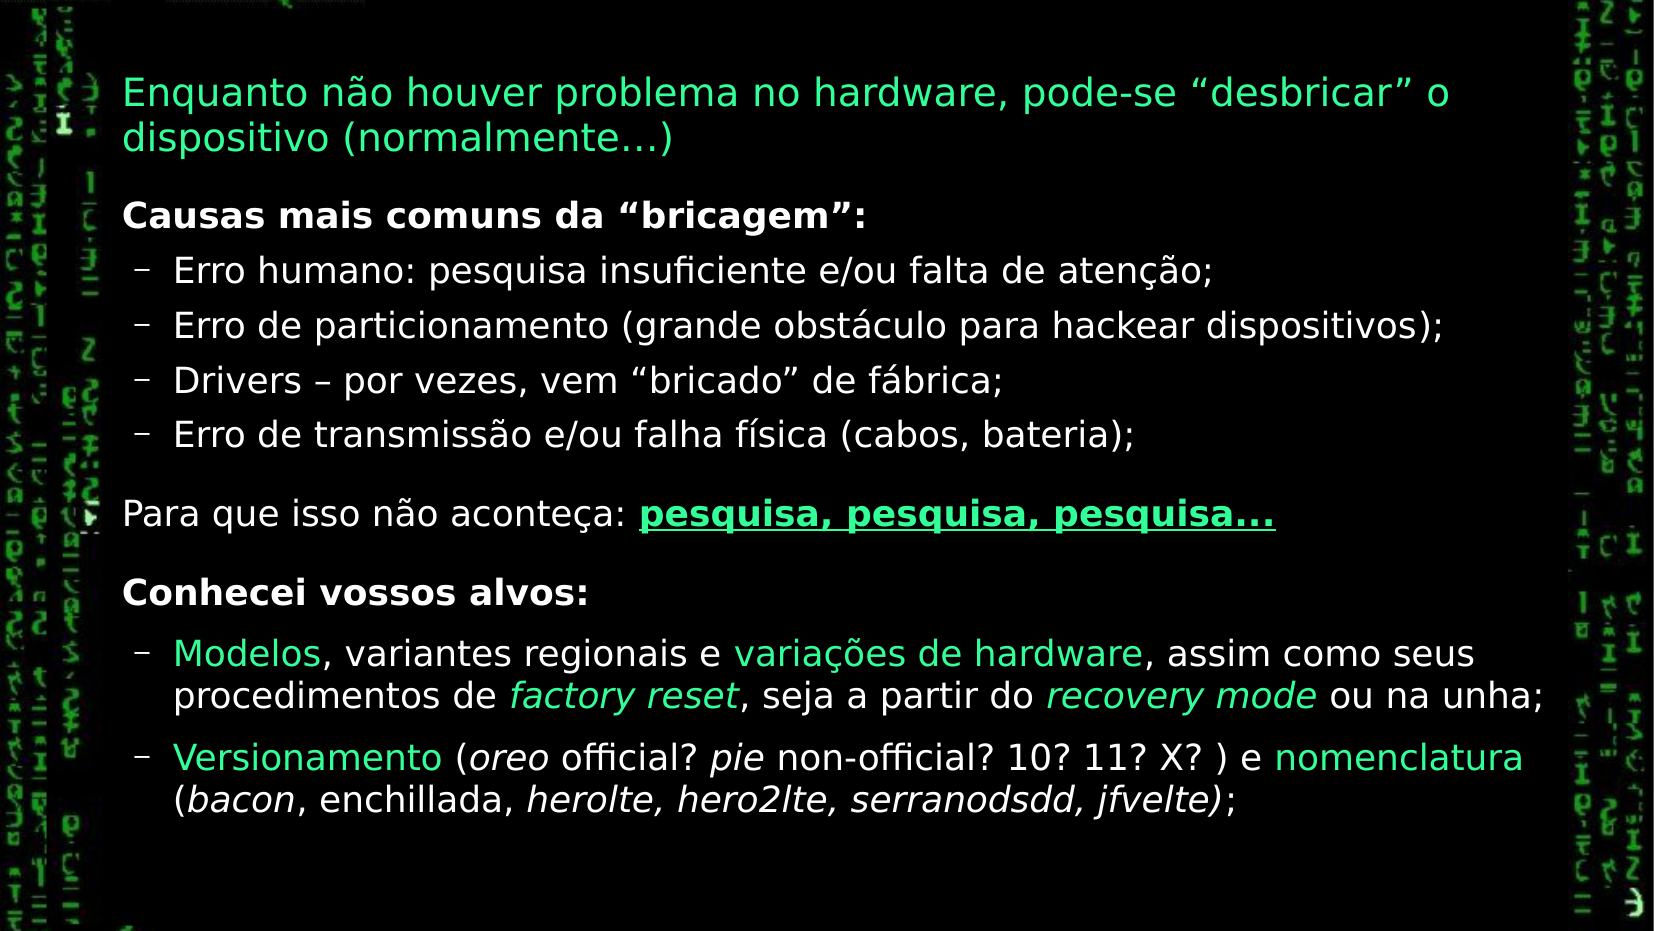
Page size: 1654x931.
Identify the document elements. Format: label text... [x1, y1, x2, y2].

picture [0, 0, 1654, 931]
list Enquanto não houver problema no hardware, pode-se “desbricar” o dispositivo (normalmente…) Causas mais comuns da “bricagem”: Erro humano: pesquisa insuficiente e/ou falta de atenção; Erro de particionamento (grande obstáculo para hackear dispositivos); Drivers – por vezes, vem “bricado” de fábrica; Erro de transmissão e/ou falha física (cabos, bateria); Para que isso não aconteça: pesquisa, pesquisa, pesquisa... Conhecei vossos alvos: Modelos, variantes regionais e variações de hardware, assim como seus procedimentos de factory reset, seja a partir do recovery mode ou na unha; Versionamento (oreo official? pie non-official? 10? 11? X? ) e nomenclatura (bacon, enchillada, herolte, hero2lte, serranodsdd, jfvelte); [70, 69, 1555, 865]
